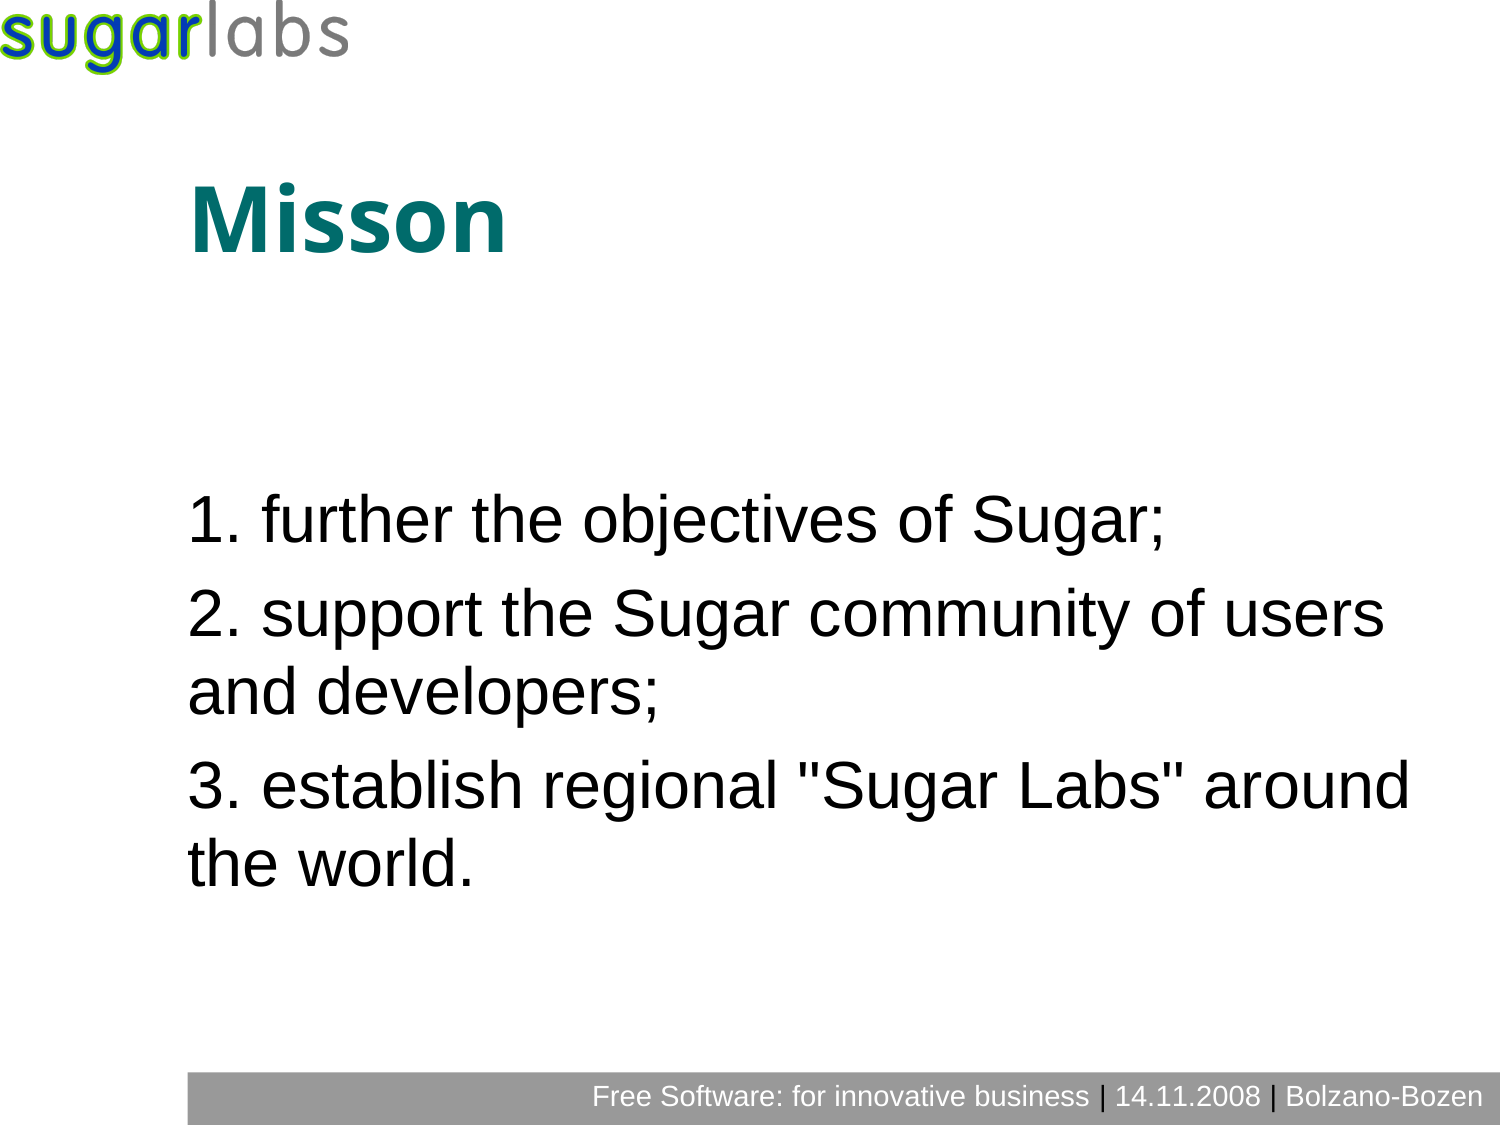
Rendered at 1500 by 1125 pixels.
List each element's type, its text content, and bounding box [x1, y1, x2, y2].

subtitle 1. further the objectives of Sugar; 2. support the Sugar community of users and developers; 3. establish regional "Sugar Labs" around the world. [187, 344, 1425, 1035]
picture [0, 0, 348, 75]
title Misson [187, 82, 1500, 331]
